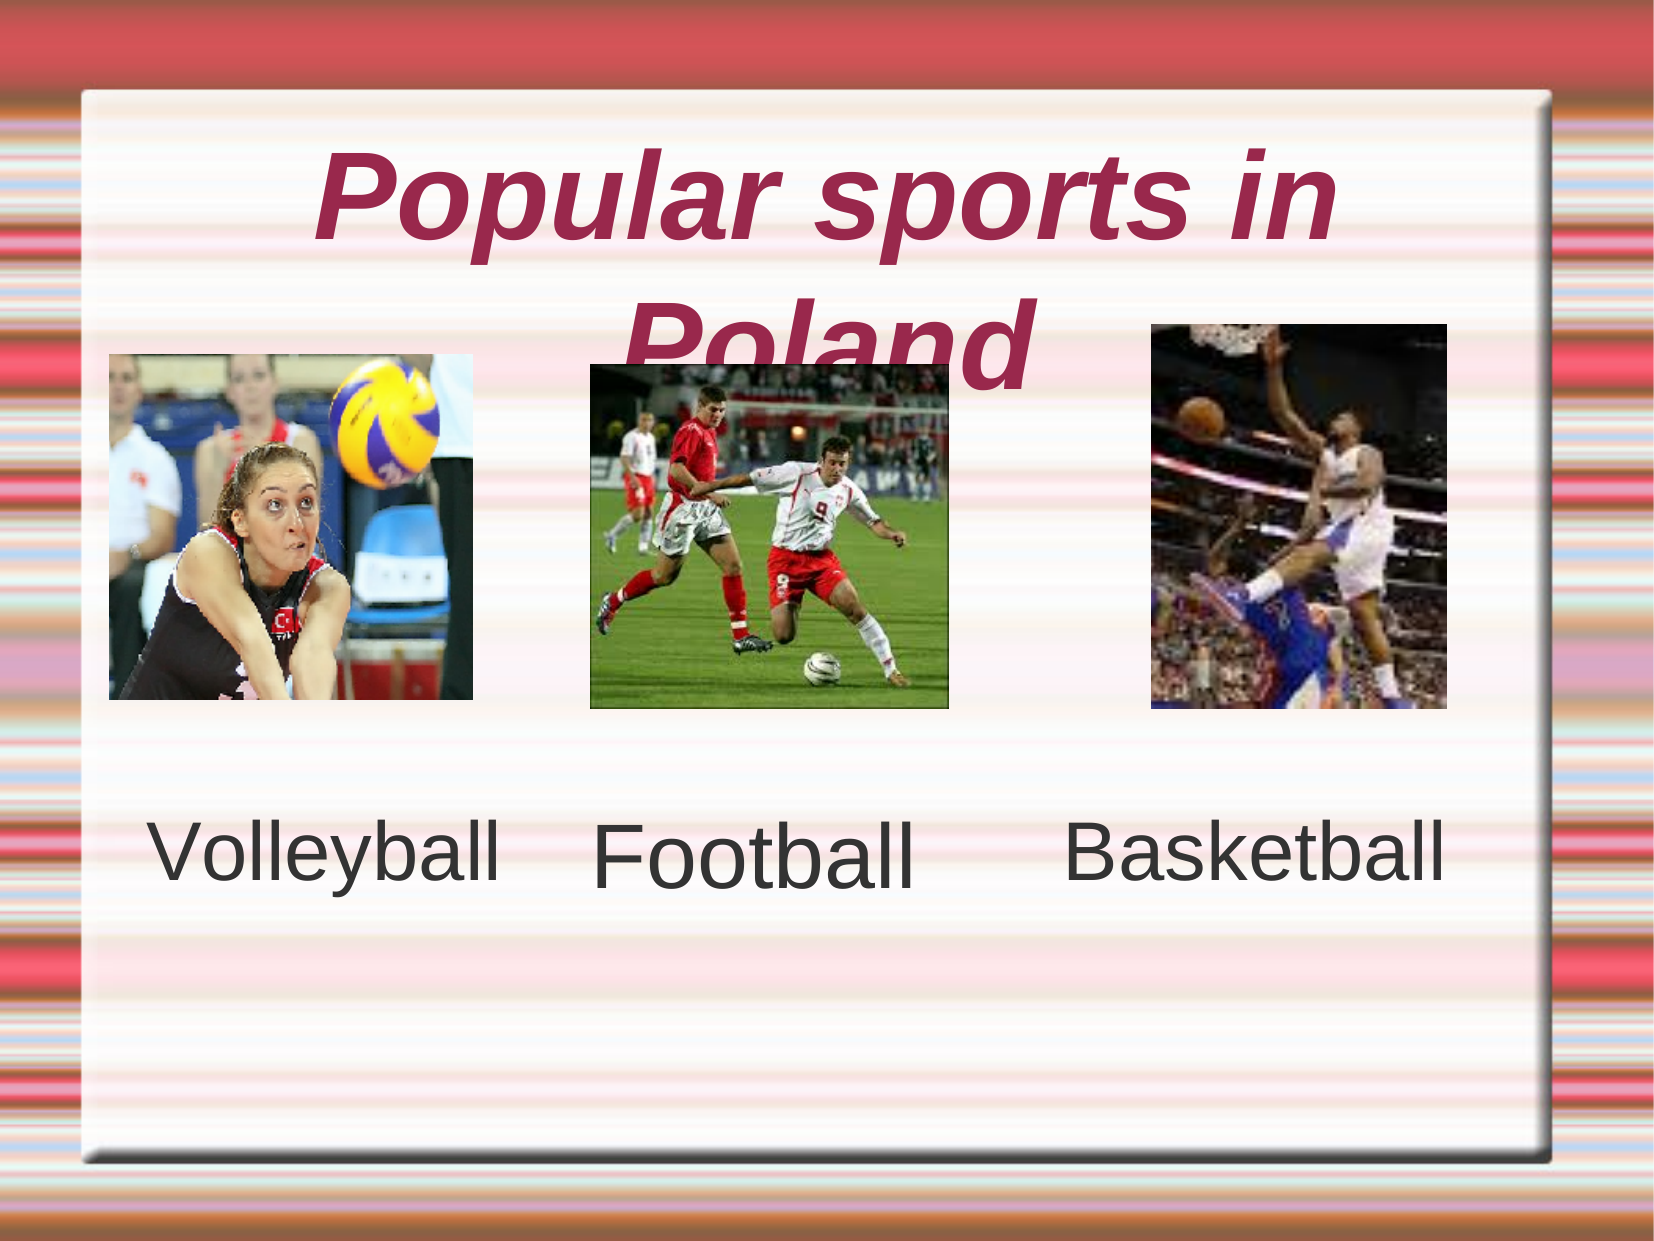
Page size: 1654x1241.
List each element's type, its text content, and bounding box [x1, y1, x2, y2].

list Volleyball [118, 797, 532, 916]
title Popular sports in Poland [121, 114, 1534, 322]
picture [590, 364, 949, 709]
list Football [590, 797, 1004, 916]
picture [109, 354, 473, 700]
picture [1151, 324, 1447, 709]
list Basketball [1062, 797, 1536, 916]
